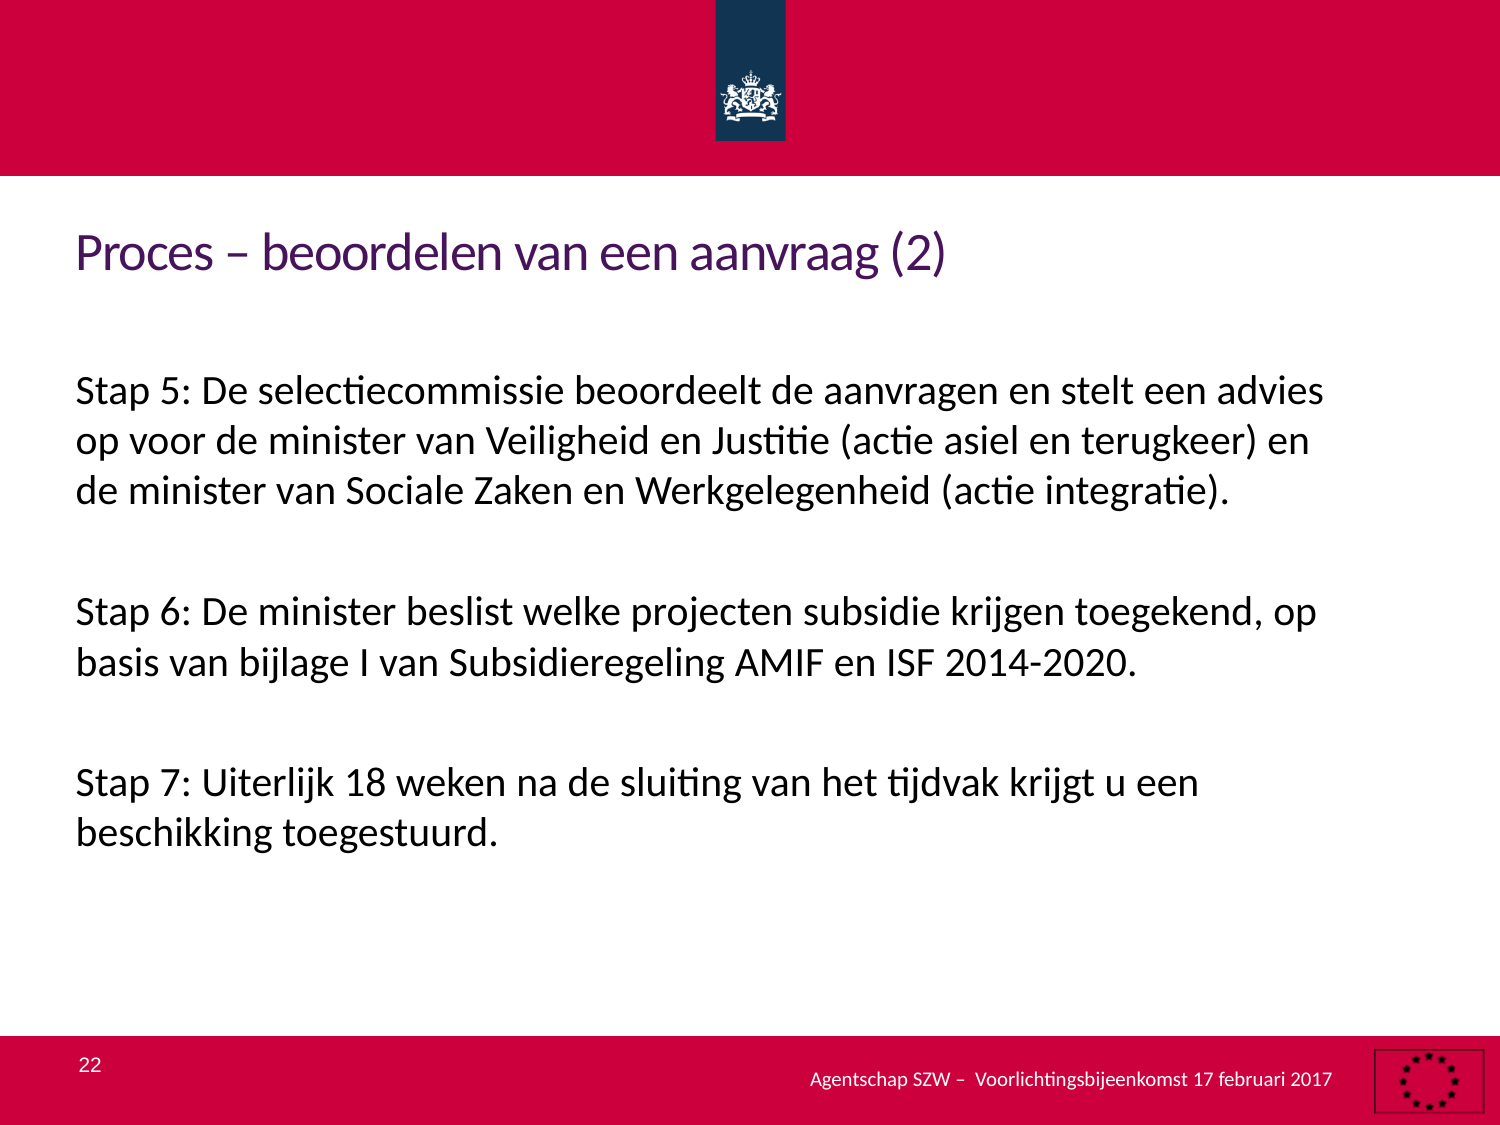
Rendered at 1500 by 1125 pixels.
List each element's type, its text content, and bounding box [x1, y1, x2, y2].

text_box Agentschap SZW – Voorlichtingsbijeenkomst 17 februari 2017 [795, 1058, 1374, 1109]
title Proces – beoordelen van een aanvraag (2) [60, 202, 1348, 295]
list Stap 5: De selectiecommissie beoordeelt de aanvragen en stelt een advies op voor de minister van Veiligheid en Justitie (actie asiel en terugkeer) en de minister van Sociale Zaken en Werkgelegenheid (actie integratie). Stap 6: De minister beslist welke projecten subsidie krijgen toegekend, op basis van bijlage I van Subsidieregeling AMIF en ISF 2014-2020. Stap 7: Uiterlijk 18 weken na de sluiting van het tijdvak krijgt u een beschikking toegestuurd. [60, 295, 1350, 997]
picture [1374, 1049, 1486, 1115]
text_box [63, 1043, 181, 1104]
